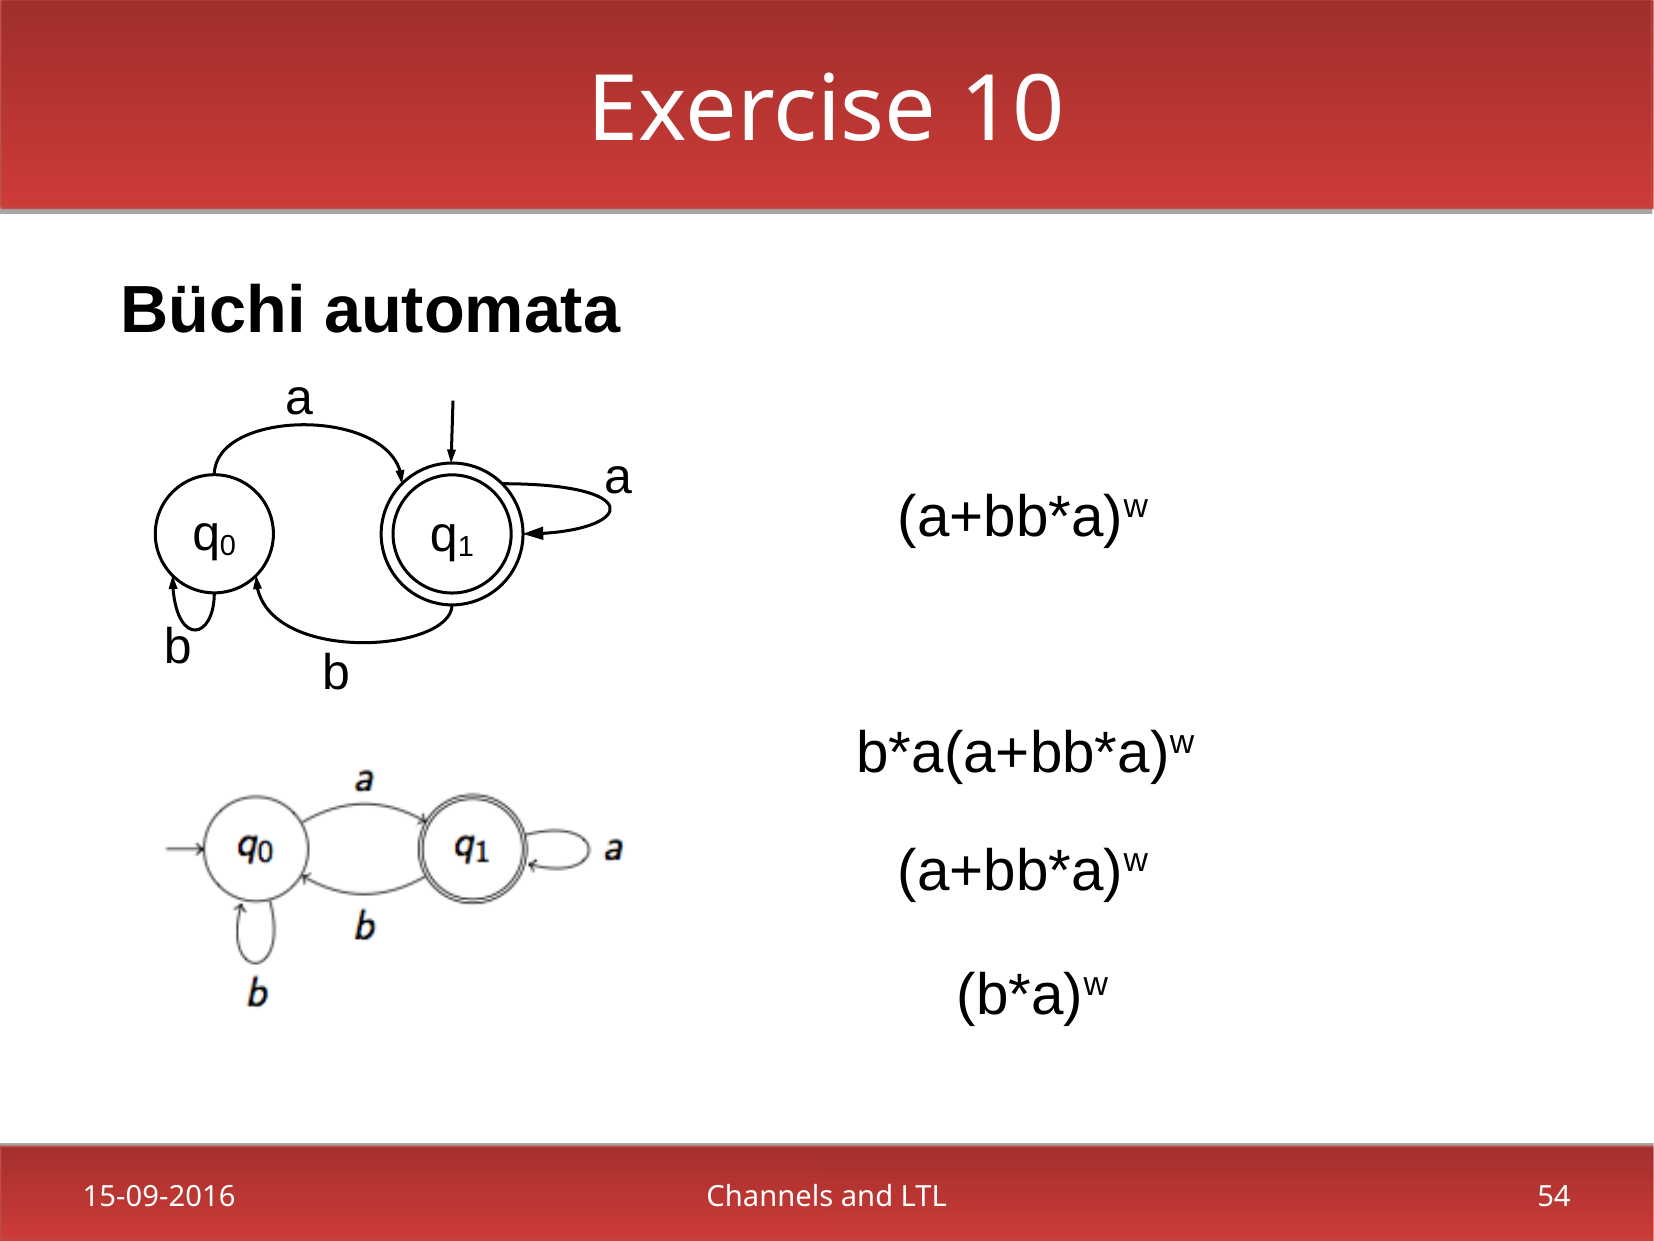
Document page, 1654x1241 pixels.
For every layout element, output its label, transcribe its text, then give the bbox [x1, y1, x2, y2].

text_box q1 [393, 474, 512, 594]
text_box a [268, 360, 330, 434]
text_box a [587, 439, 649, 514]
text_box (a+bb*a)w [881, 474, 1165, 558]
text_box (b*a)w [940, 953, 1125, 1037]
text_box b [305, 635, 367, 709]
text_box (a+bb*a)w [881, 829, 1165, 913]
picture [143, 760, 650, 1034]
text_box b*a(a+bb*a)w [840, 711, 1211, 794]
text_box Büchi automata [105, 264, 637, 355]
text_box b [147, 609, 208, 683]
title Exercise 10 [59, 31, 1595, 178]
text_box q0 [155, 474, 274, 593]
picture [0, 0, 1654, 214]
picture [0, 1143, 1654, 1241]
